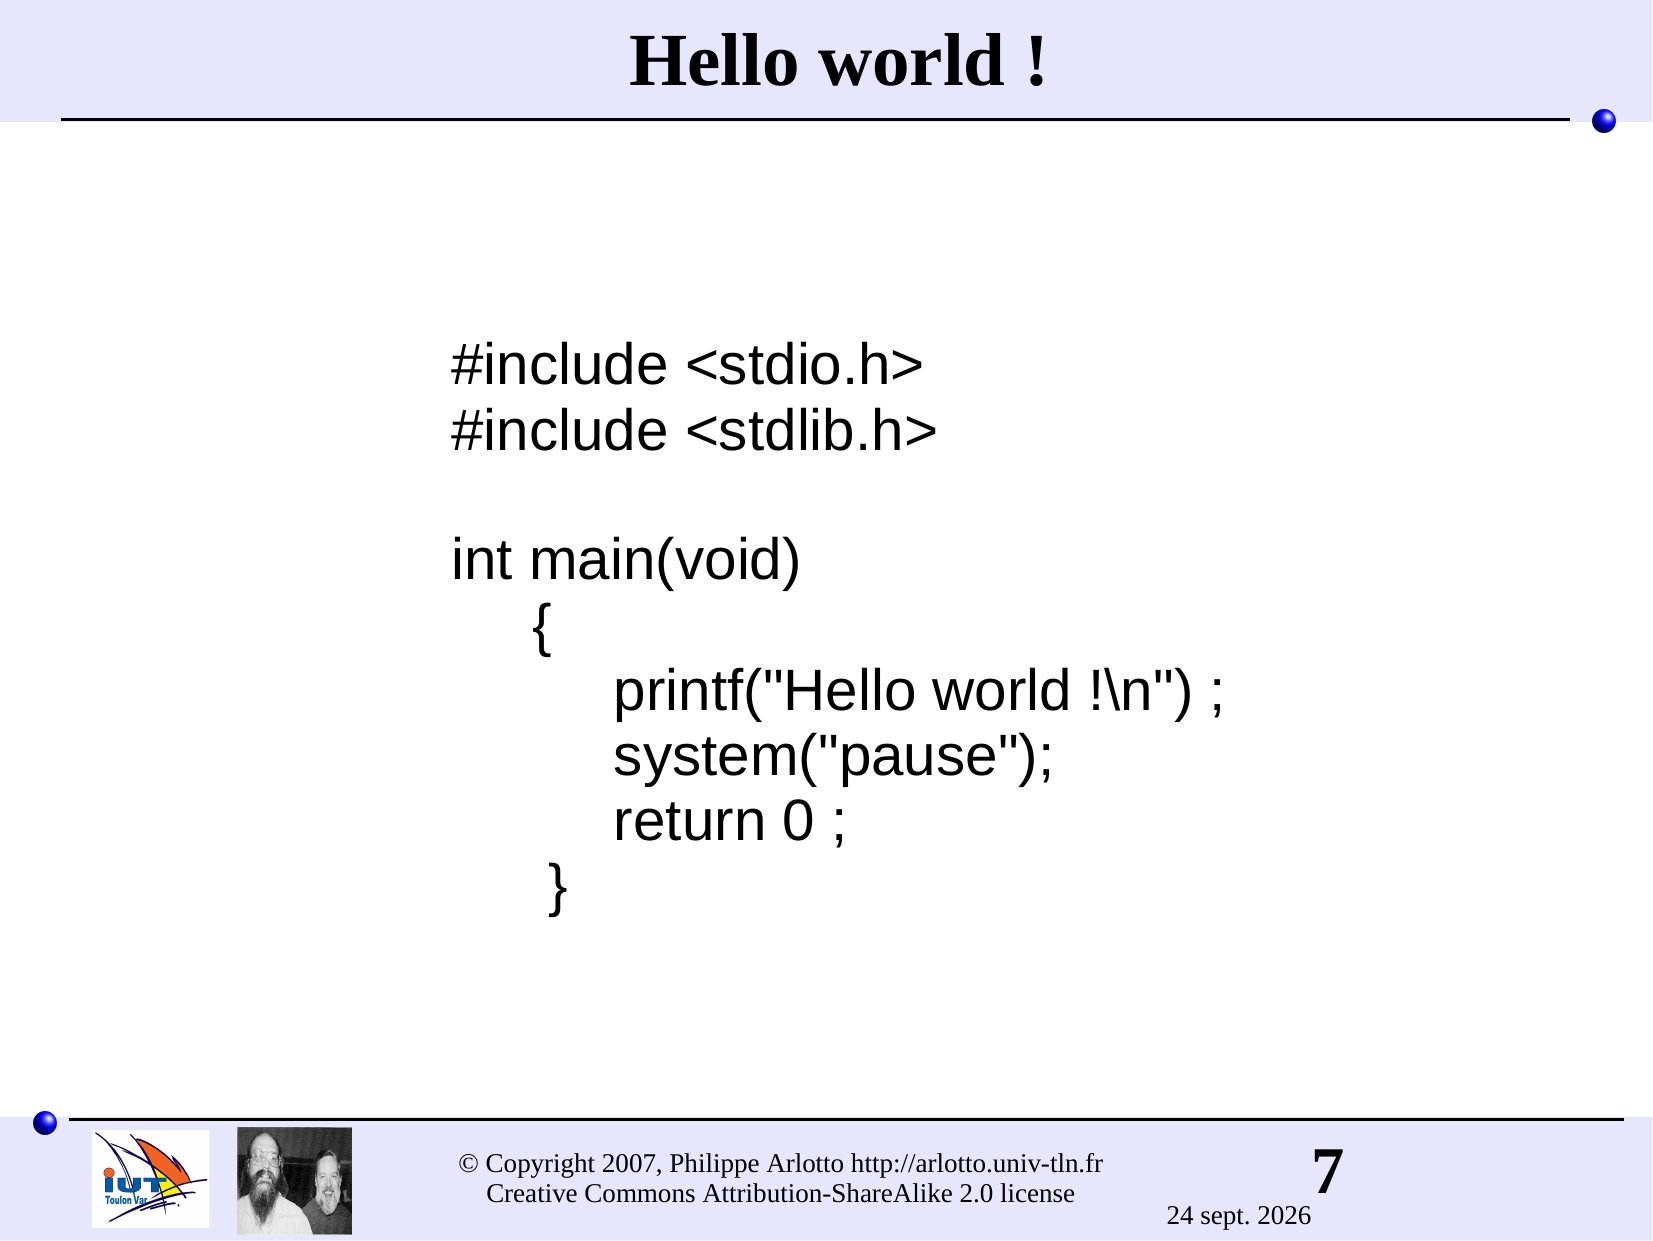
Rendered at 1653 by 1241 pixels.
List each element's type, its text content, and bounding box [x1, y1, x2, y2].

title Hello world ! [95, 11, 1585, 110]
text_box #include <stdio.h> #include <stdlib.h> int main(void) { printf("Hello world !\n") ; system("pause"); return 0 ; } [451, 332, 1228, 983]
picture [237, 1127, 352, 1235]
